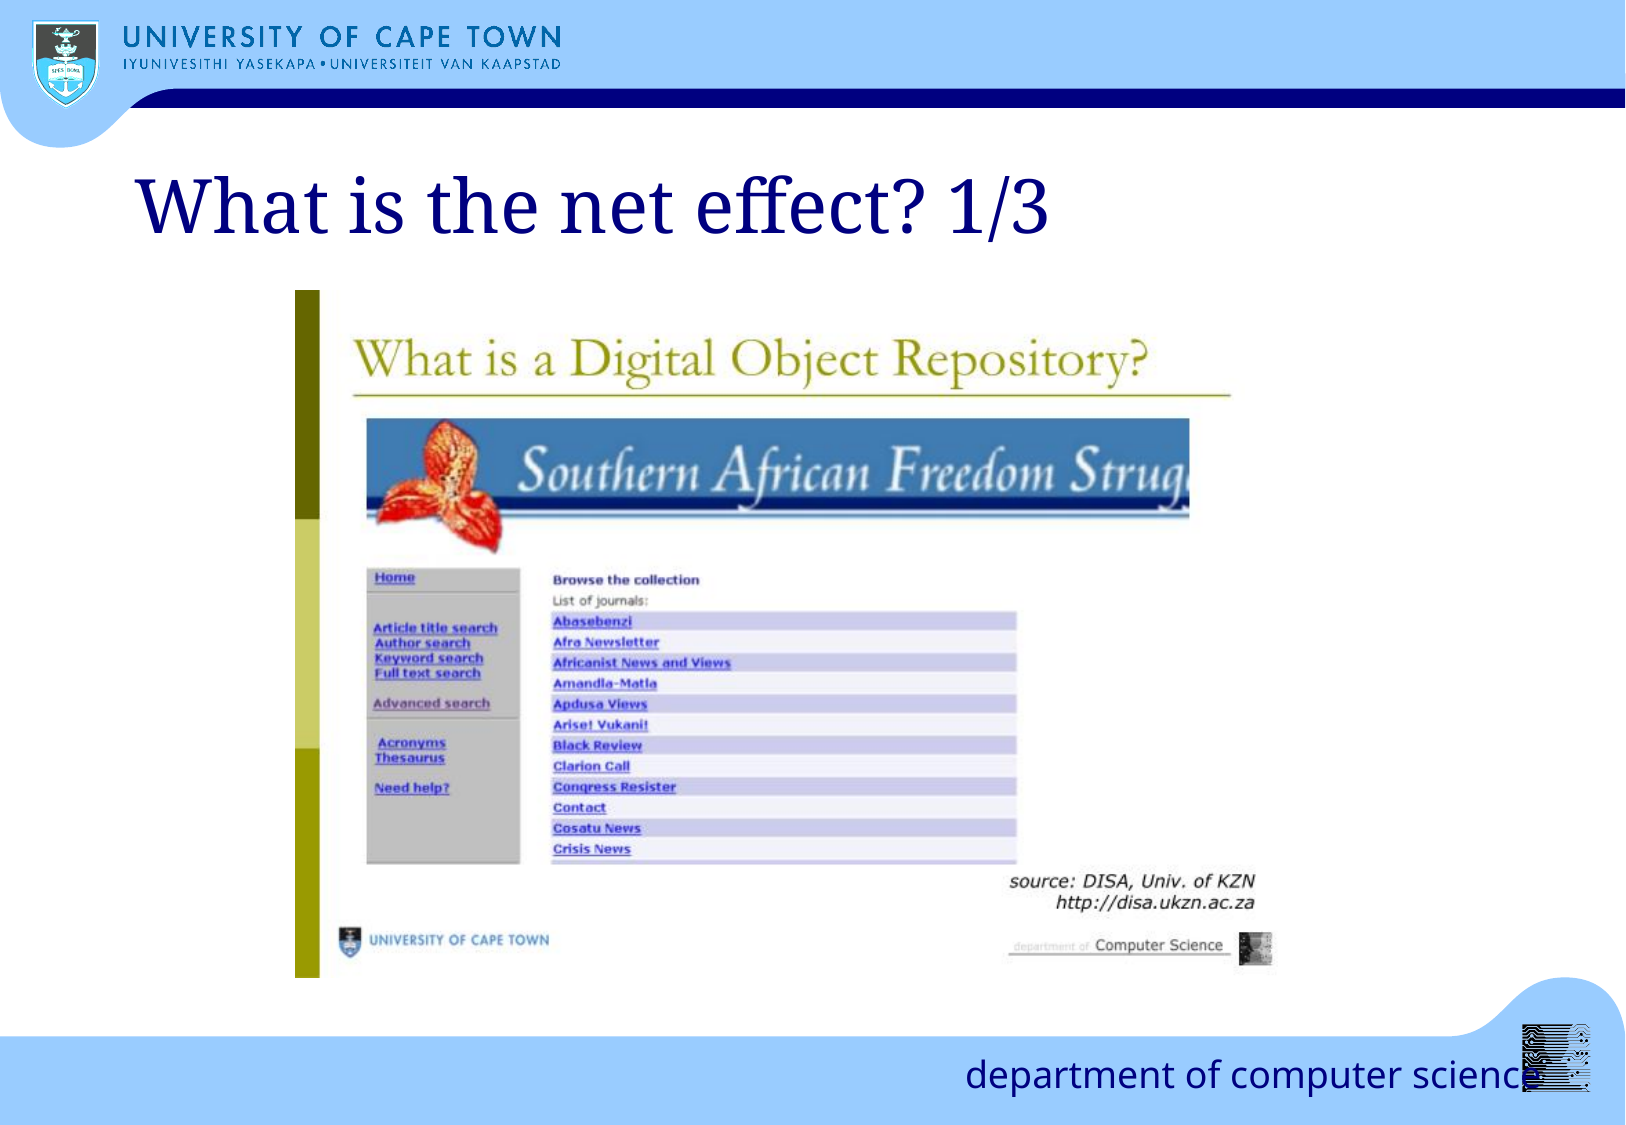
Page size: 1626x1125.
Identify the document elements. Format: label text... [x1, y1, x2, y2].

picture [295, 290, 1289, 978]
picture [1526, 1070, 1536, 1076]
title What is the net effect? 1/3 [134, 140, 1571, 268]
picture [120, 23, 563, 71]
picture [1522, 1024, 1591, 1092]
